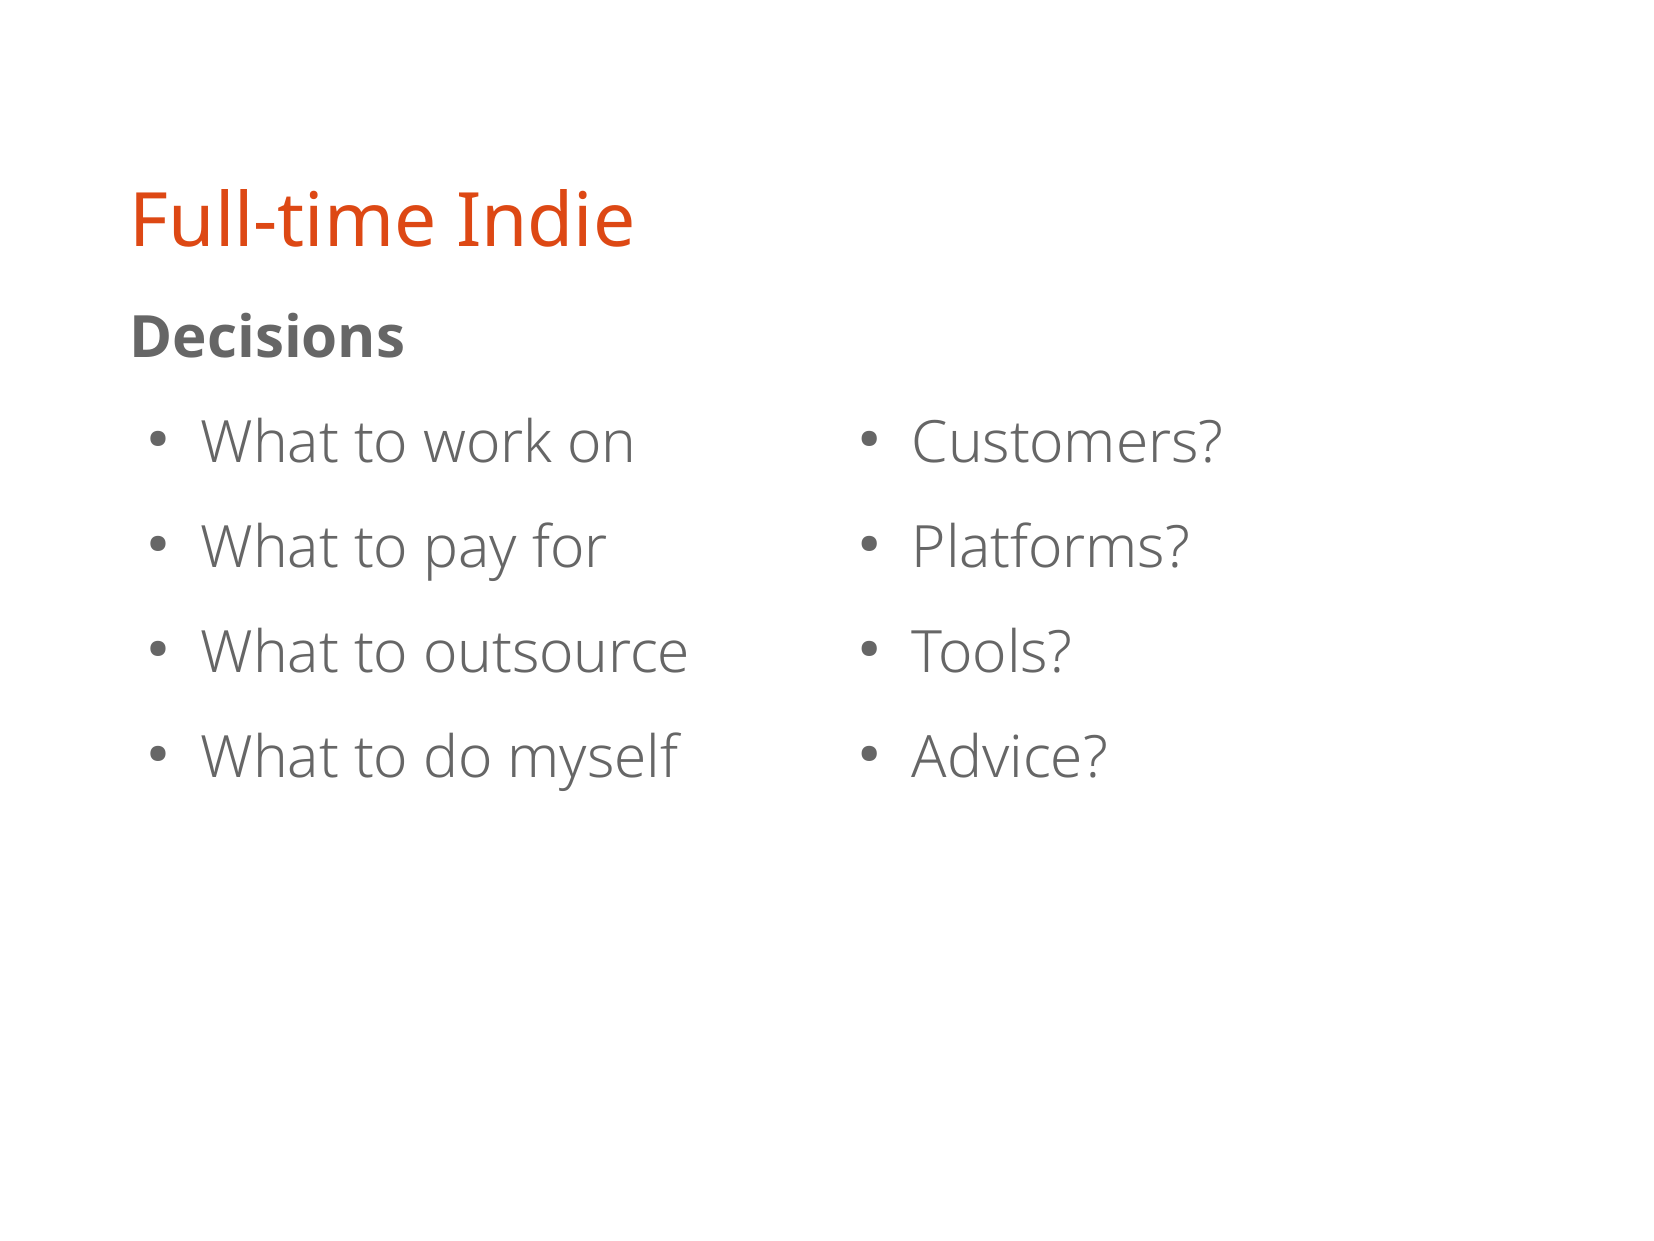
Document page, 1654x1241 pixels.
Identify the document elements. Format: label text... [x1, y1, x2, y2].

list Customers? Platforms? Tools? Advice? [841, 295, 1519, 1010]
list Decisions What to work on What to pay for What to outsource What to do myself [129, 295, 808, 1010]
title Full-time Indie [129, 153, 1518, 281]
